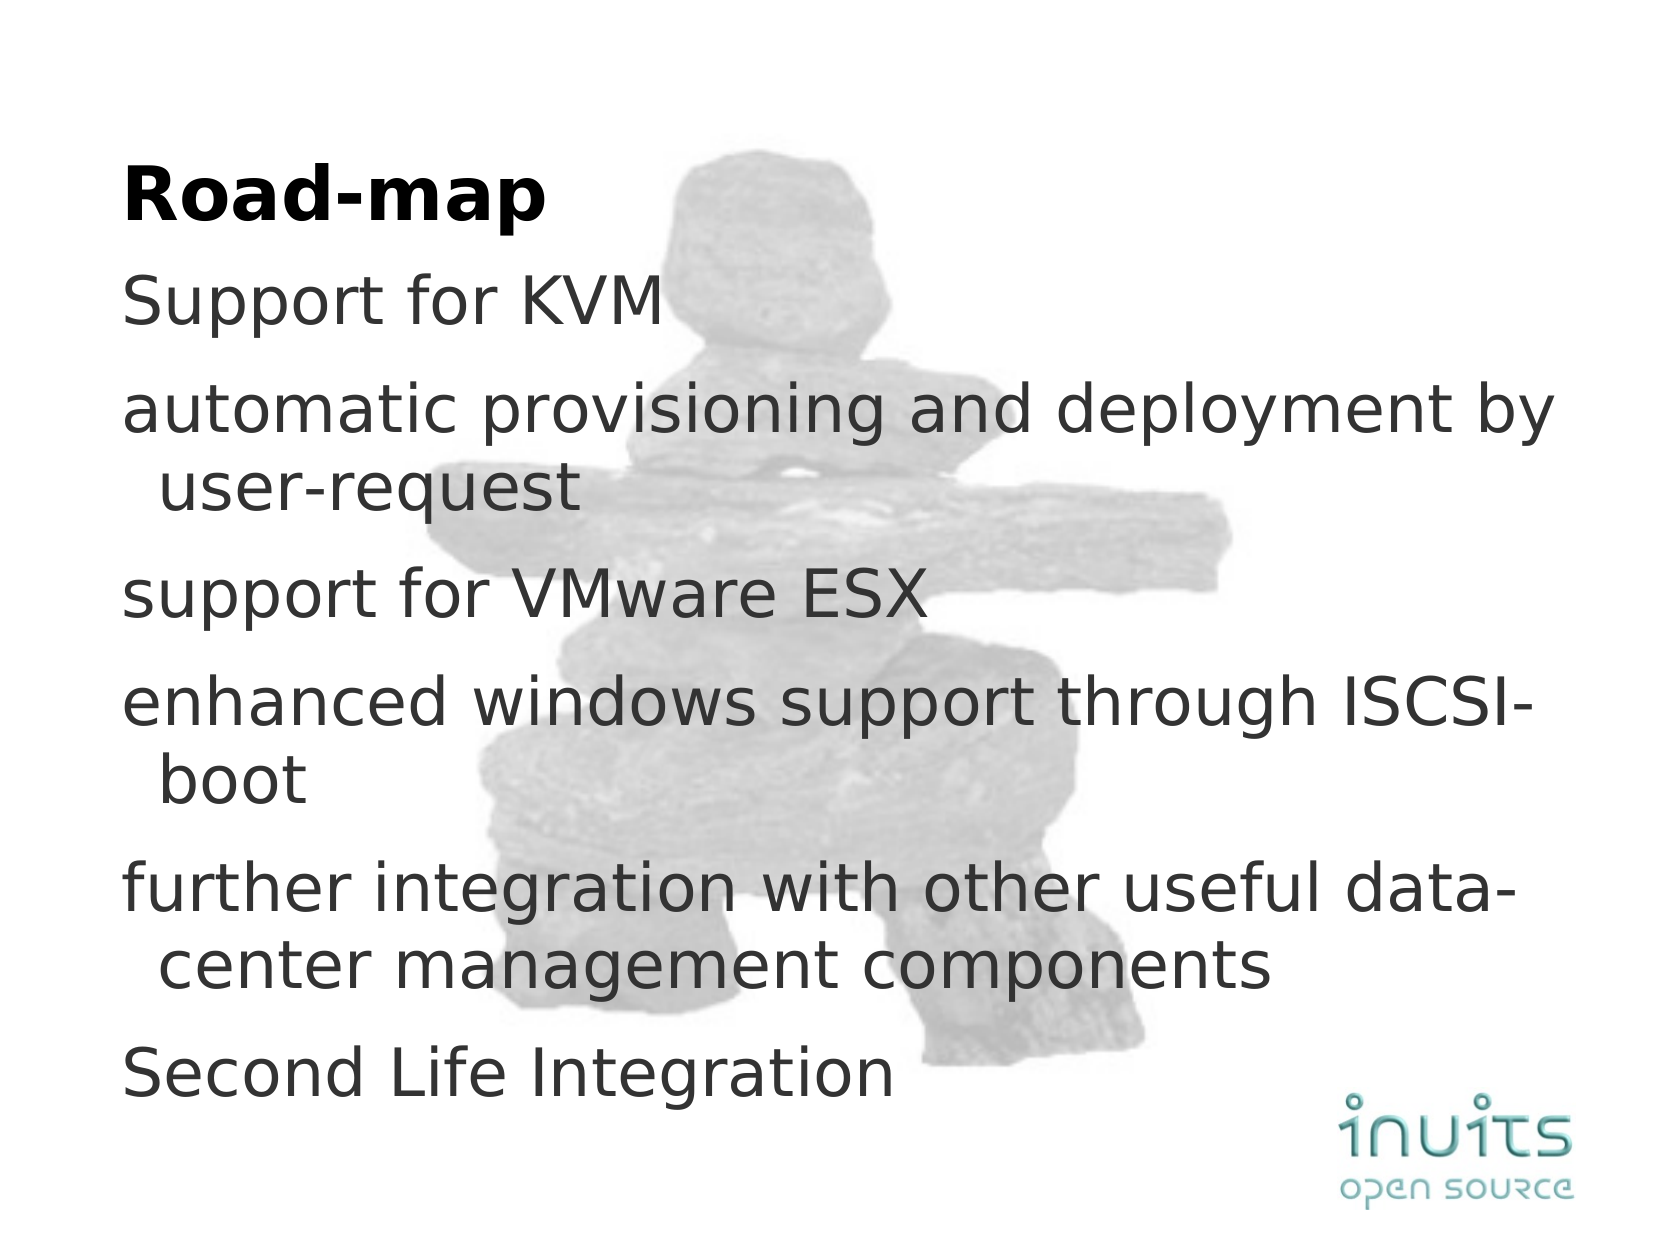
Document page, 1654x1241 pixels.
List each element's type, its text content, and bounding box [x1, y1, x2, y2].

picture [1337, 1134, 1576, 1210]
title Road-map [121, 91, 1534, 262]
text_box Support for KVM automatic provisioning and deployment by user-request support for VMware ESX enhanced windows support through ISCSI-boot further integration with other useful data-center management components Second Life Integration [120, 262, 1607, 1134]
